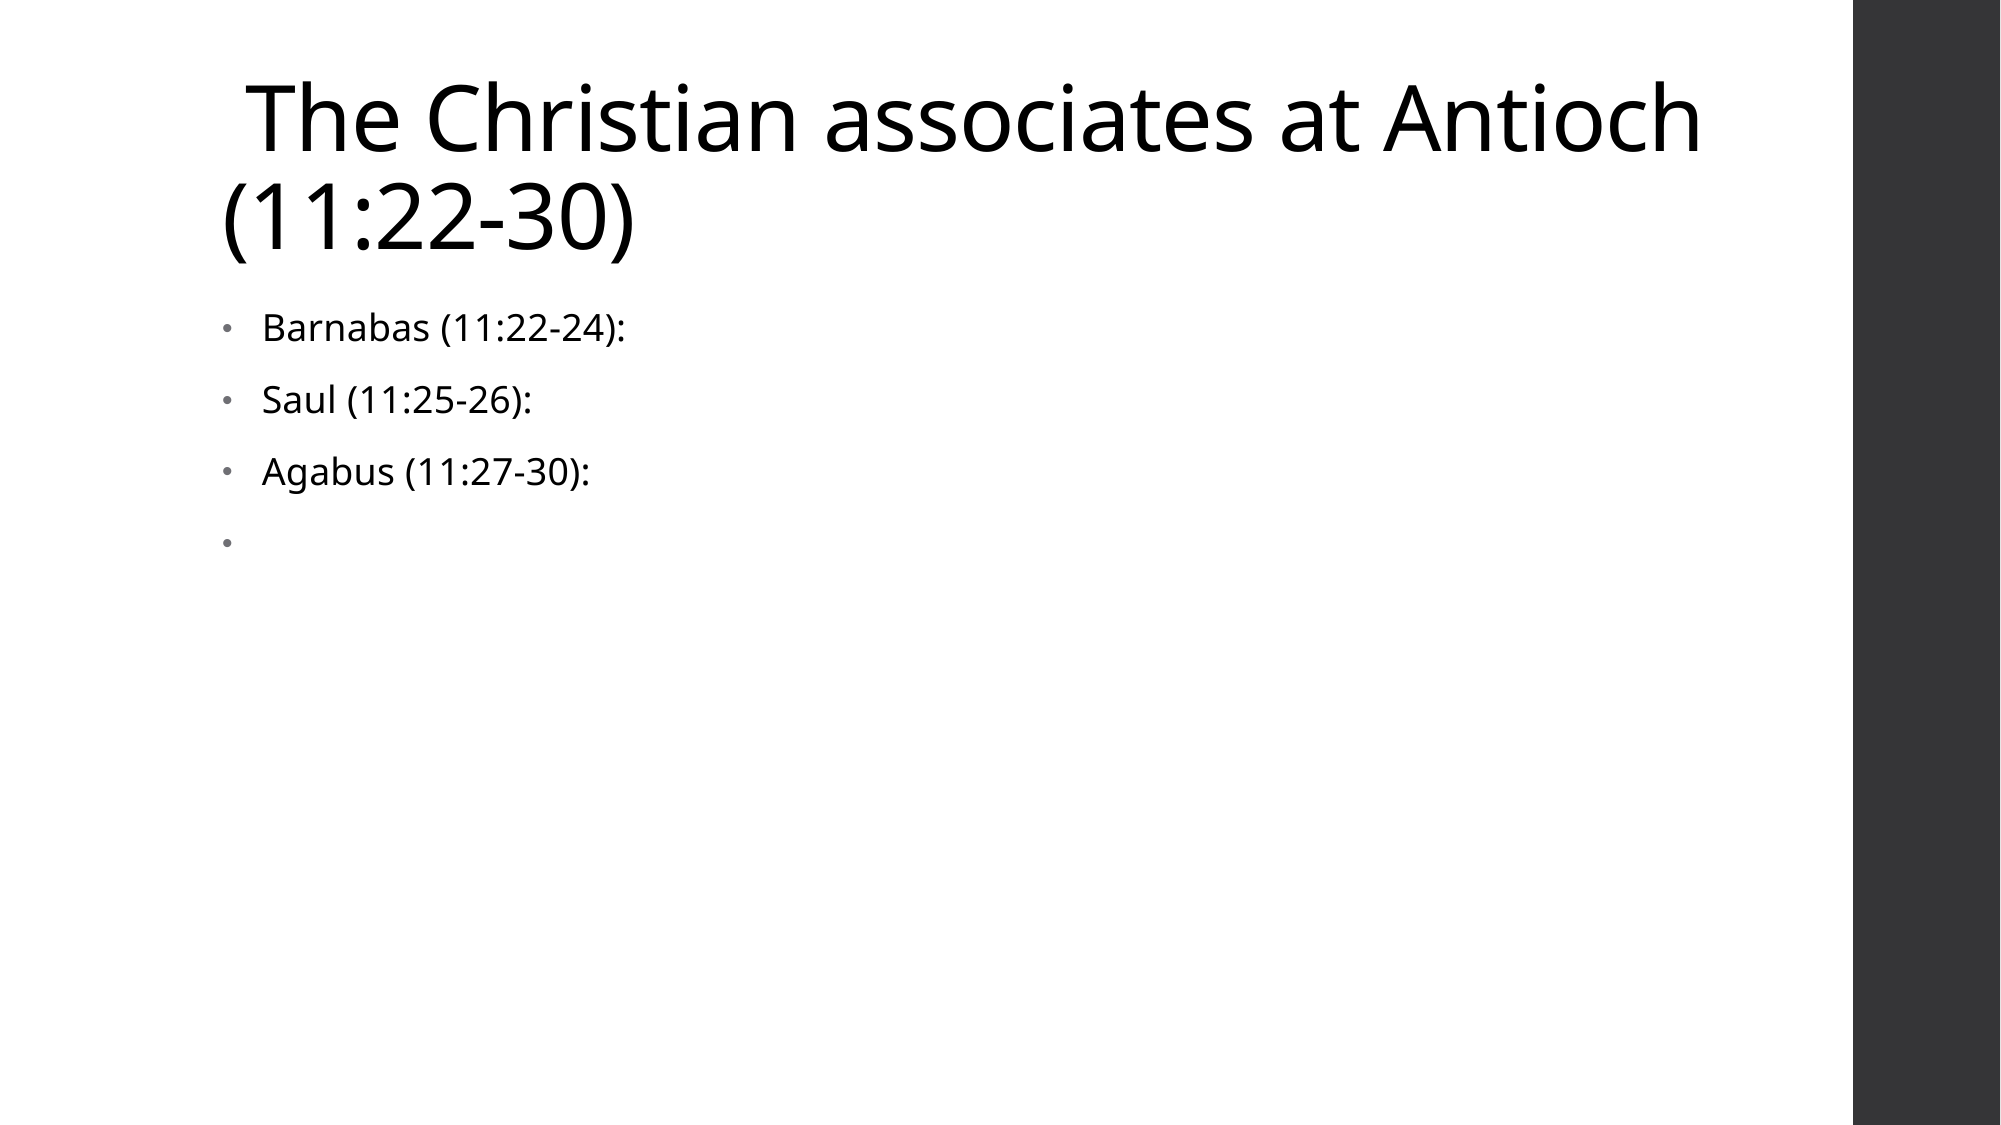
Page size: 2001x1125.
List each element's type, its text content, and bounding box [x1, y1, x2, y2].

title The Christian associates at Antioch (11:22-30) [206, 60, 1797, 278]
list Barnabas (11:22-24): Saul (11:25-26): Agabus (11:27-30): [206, 299, 1617, 1014]
